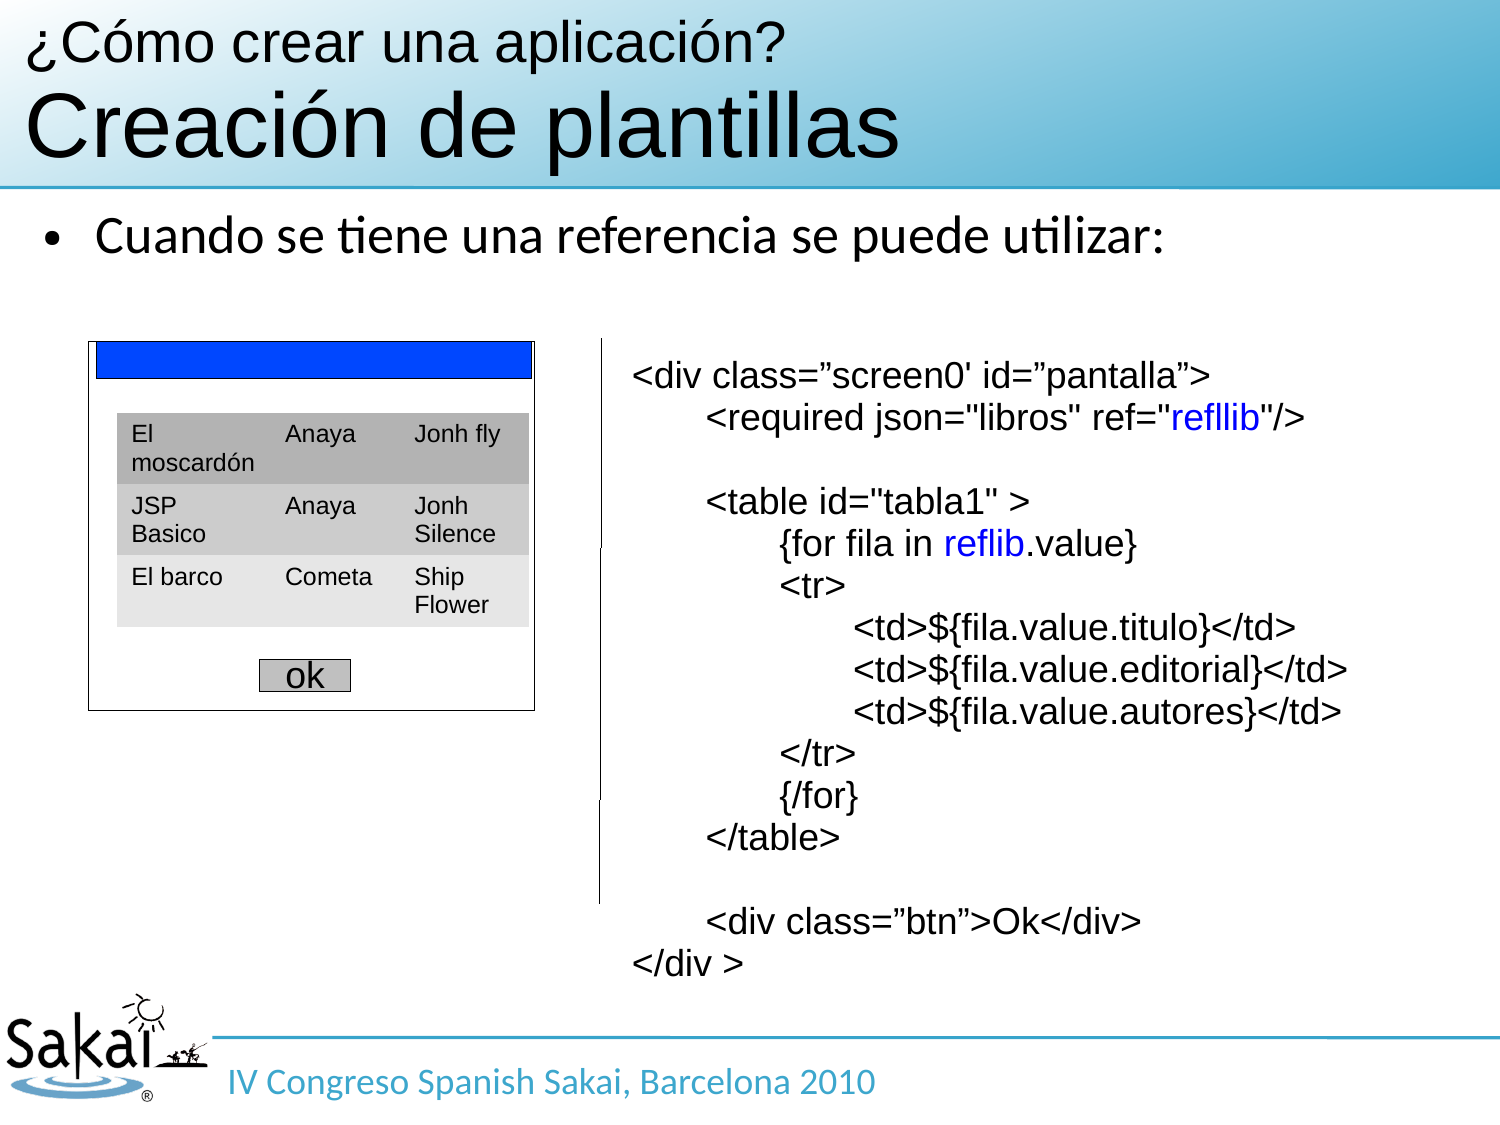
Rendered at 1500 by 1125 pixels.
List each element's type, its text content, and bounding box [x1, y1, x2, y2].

table_header Anaya [270, 413, 400, 484]
table_header Jonh fly [400, 413, 529, 484]
picture [0, 955, 213, 1125]
table_cell El barco [117, 555, 270, 627]
title ¿Cómo crear una aplicación? Creación de plantillas [24, 9, 1475, 178]
list Cuando se tiene una referencia se puede utilizar: [24, 212, 1475, 1025]
table_header El moscardón [117, 413, 270, 484]
text_box <div class=”screen0' id=”pantalla”> <required json="libros" ref="refllib"/> <table id="tabla1" > {for fila in reflib.value} <tr> <td>${fila.value.titulo}</td> <td>${fila.value.editorial}</td> <td>${fila.value.autores}</td> </tr> {/for} </table> <div class=”btn”>Ok</div> </div > [617, 346, 1414, 992]
text_box [88, 341, 535, 711]
table_cell Ship Flower [400, 555, 529, 627]
table_cell JSP Basico [117, 484, 270, 555]
table_cell Anaya [270, 484, 400, 555]
table_cell Jonh Silence [400, 484, 529, 555]
text_box ok [259, 659, 351, 692]
table_cell Cometa [270, 555, 400, 627]
